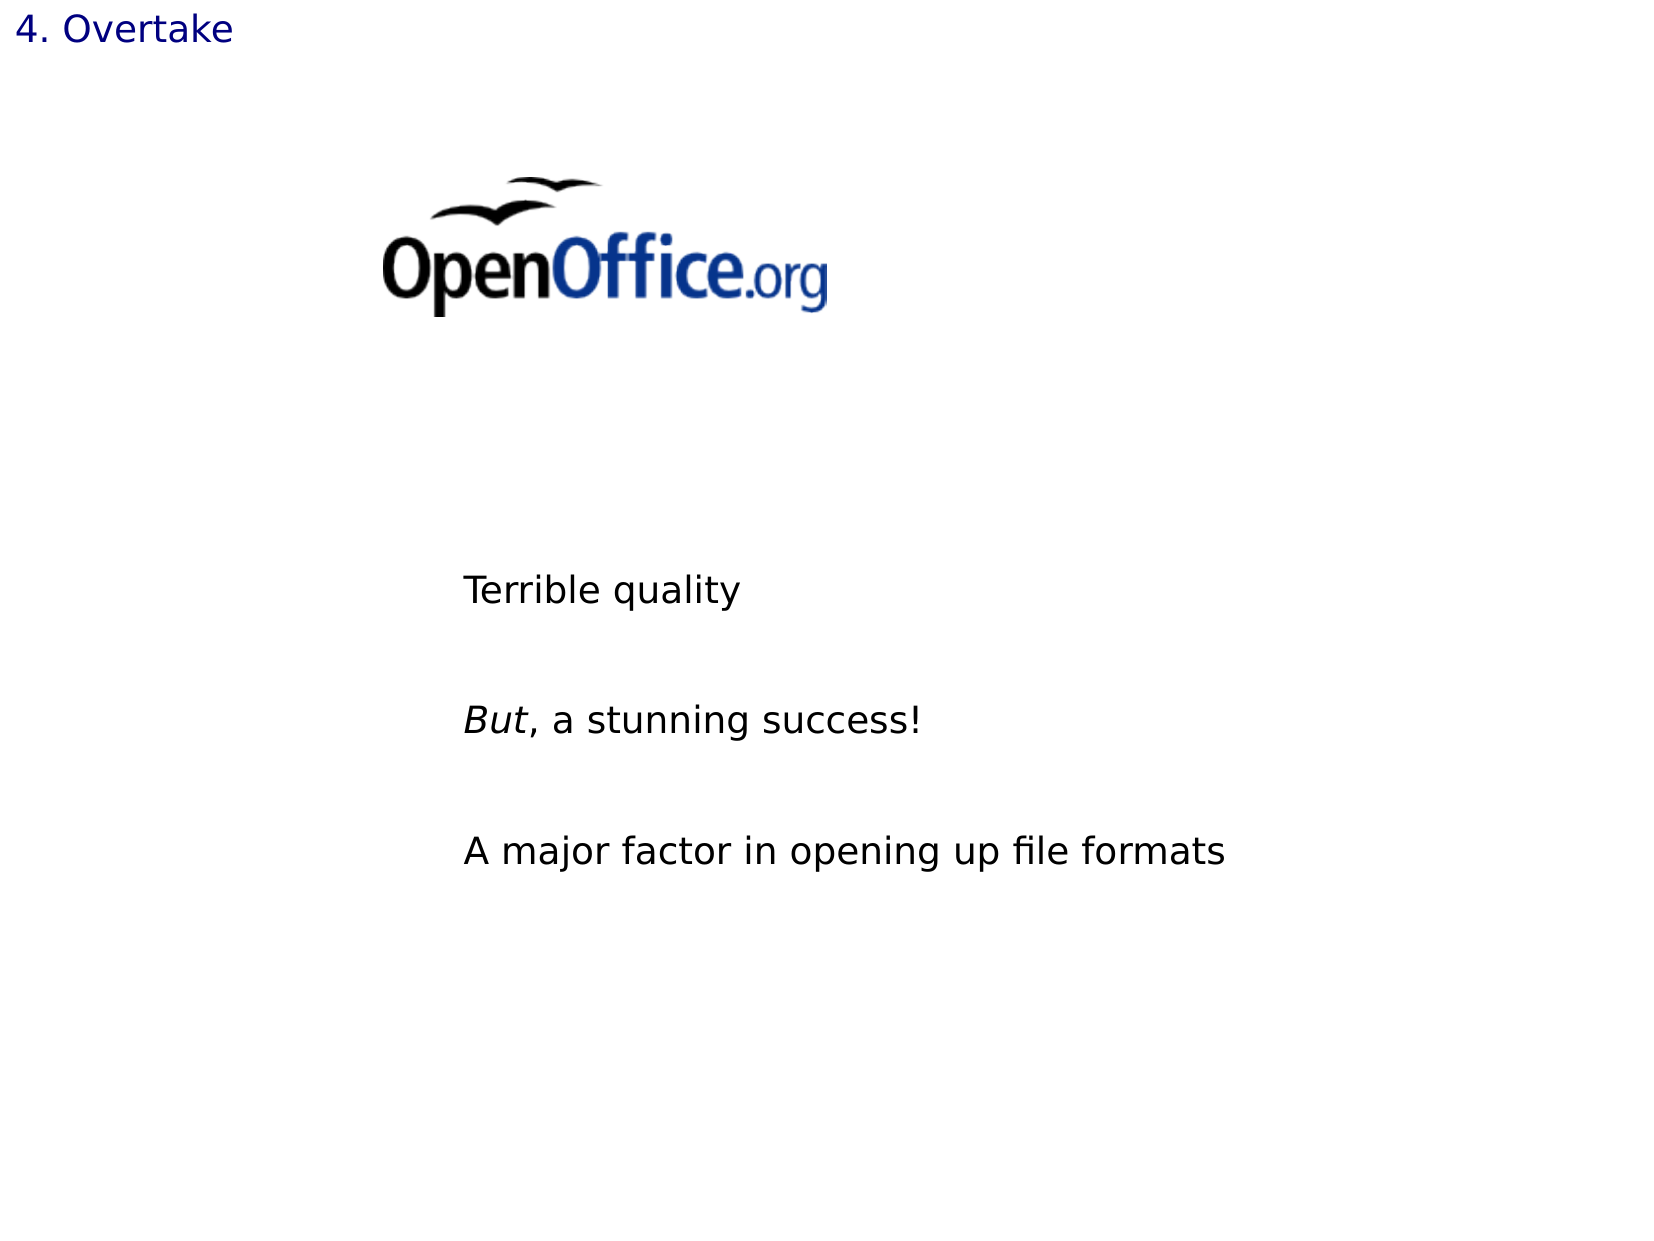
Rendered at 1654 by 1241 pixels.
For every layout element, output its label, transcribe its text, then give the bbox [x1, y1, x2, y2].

text_box 4. Overtake [0, 0, 768, 59]
picture [383, 177, 827, 317]
text_box Terrible quality But, a stunning success! A major factor in opening up file formats [413, 561, 1447, 881]
